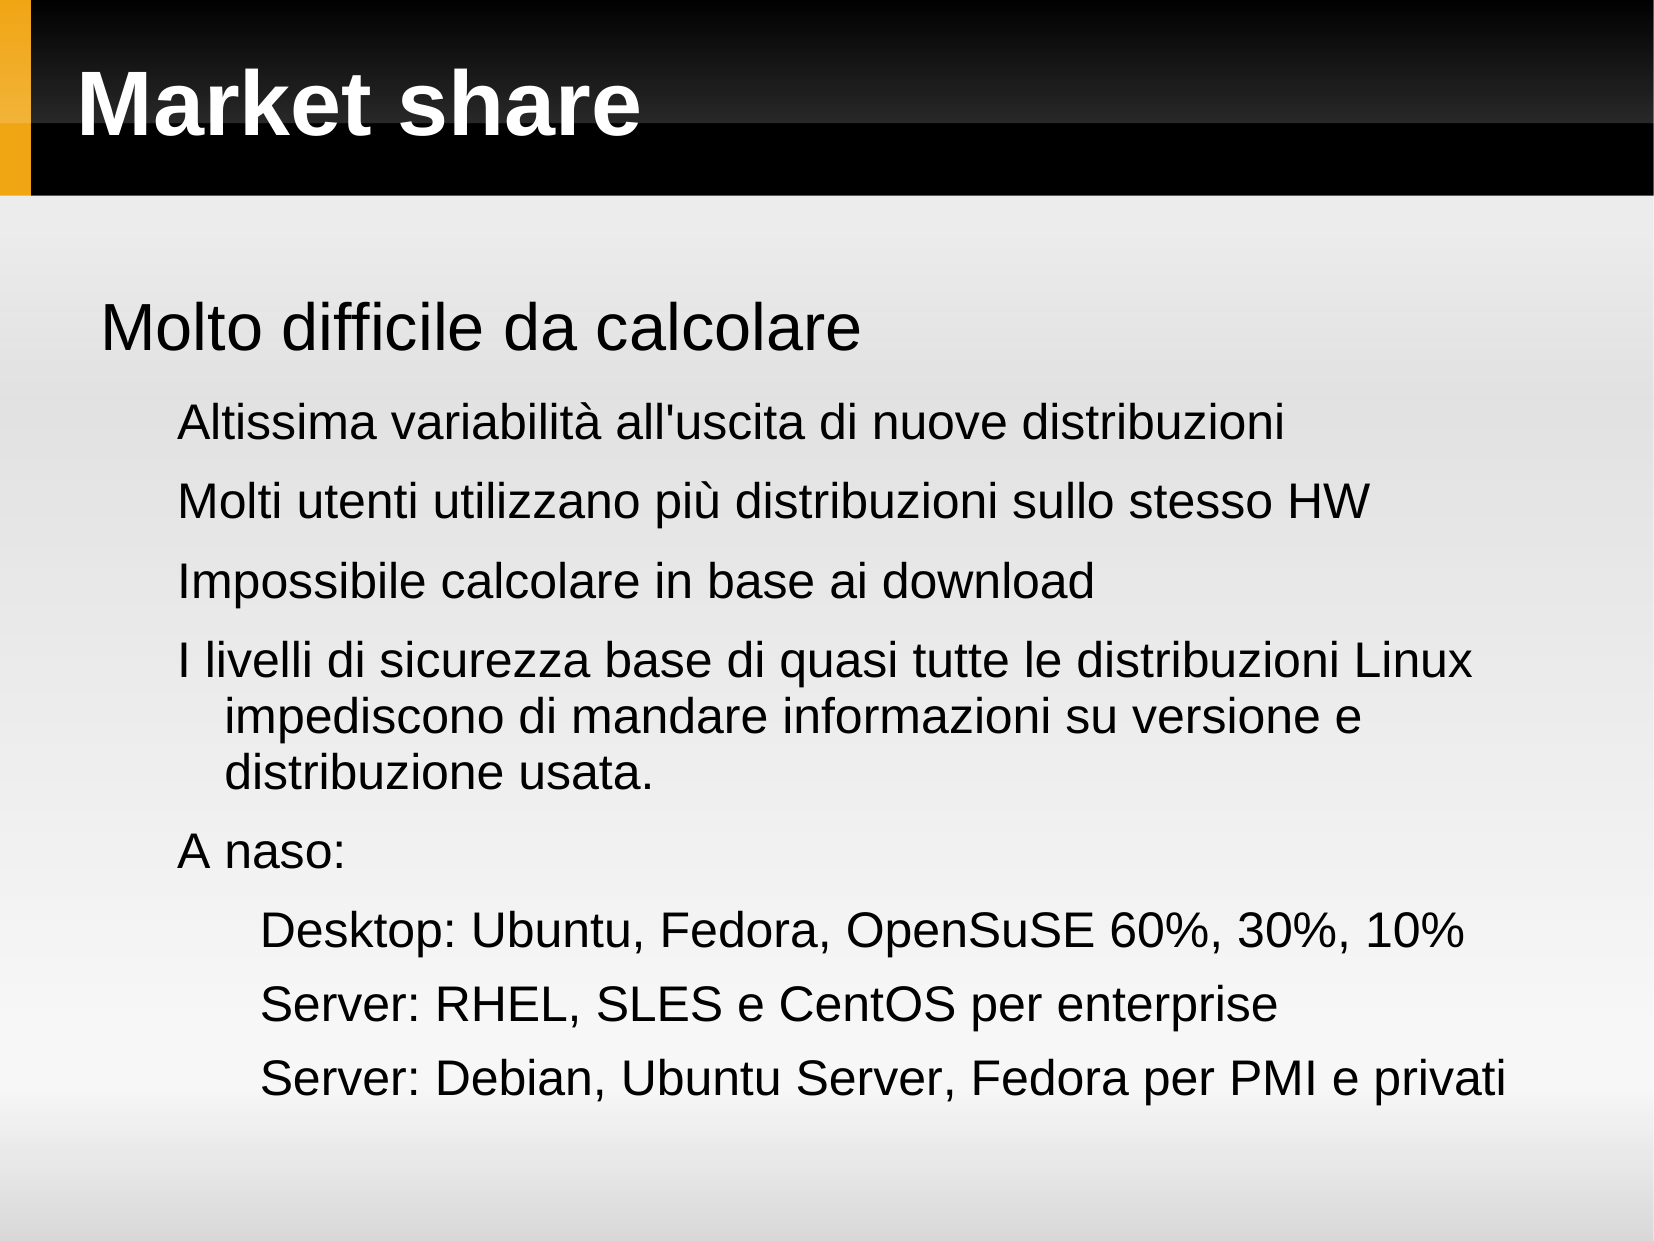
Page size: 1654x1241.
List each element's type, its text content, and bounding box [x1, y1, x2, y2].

title Market share [76, 7, 1565, 200]
list Molto difficile da calcolare Altissima variabilità all'uscita di nuove distribuzioni Molti utenti utilizzano più distribuzioni sullo stesso HW Impossibile calcolare in base ai download I livelli di sicurezza base di quasi tutte le distribuzioni Linux impediscono di mandare informazioni su versione e distribuzione usata. A naso: Desktop: Ubuntu, Fedora, OpenSuSE 60%, 30%, 10% Server: RHEL, SLES e CentOS per enterprise Server: Debian, Ubuntu Server, Fedora per PMI e privati [82, 290, 1571, 1106]
picture [0, 0, 1654, 1241]
